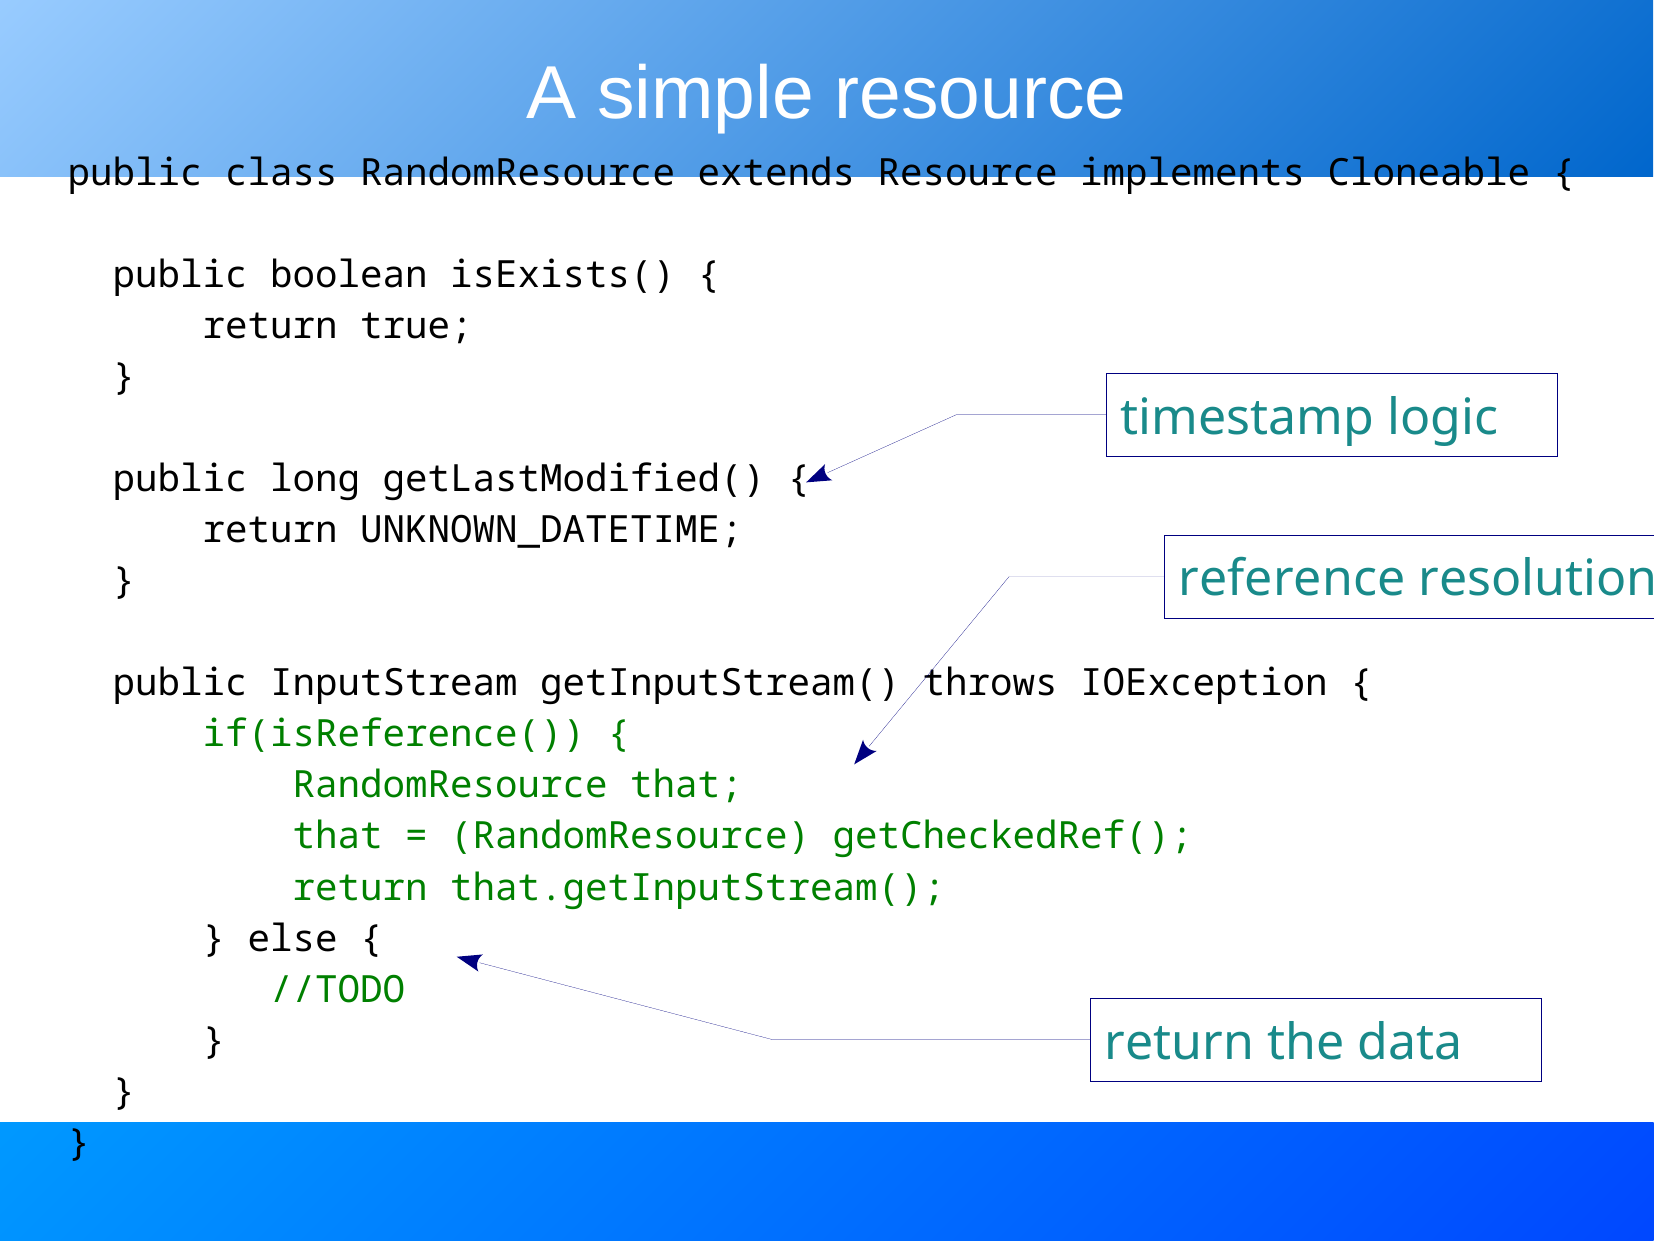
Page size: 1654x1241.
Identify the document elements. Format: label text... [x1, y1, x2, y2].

text_box reference resolution [1164, 535, 1654, 619]
title A simple resource [82, 22, 1571, 163]
text_box return the data [1090, 998, 1542, 1082]
text_box timestamp logic [1106, 373, 1558, 457]
text_box public class RandomResource extends Resource implements Cloneable { public boolean isExists() { return true; } public long getLastModified() { return UNKNOWN_DATETIME; } public InputStream getInputStream() throws IOException { if(isReference()) { RandomResource that; that = (RandomResource) getCheckedRef(); return that.getInputStream(); } else { //TODO } } } [52, 273, 1592, 1039]
